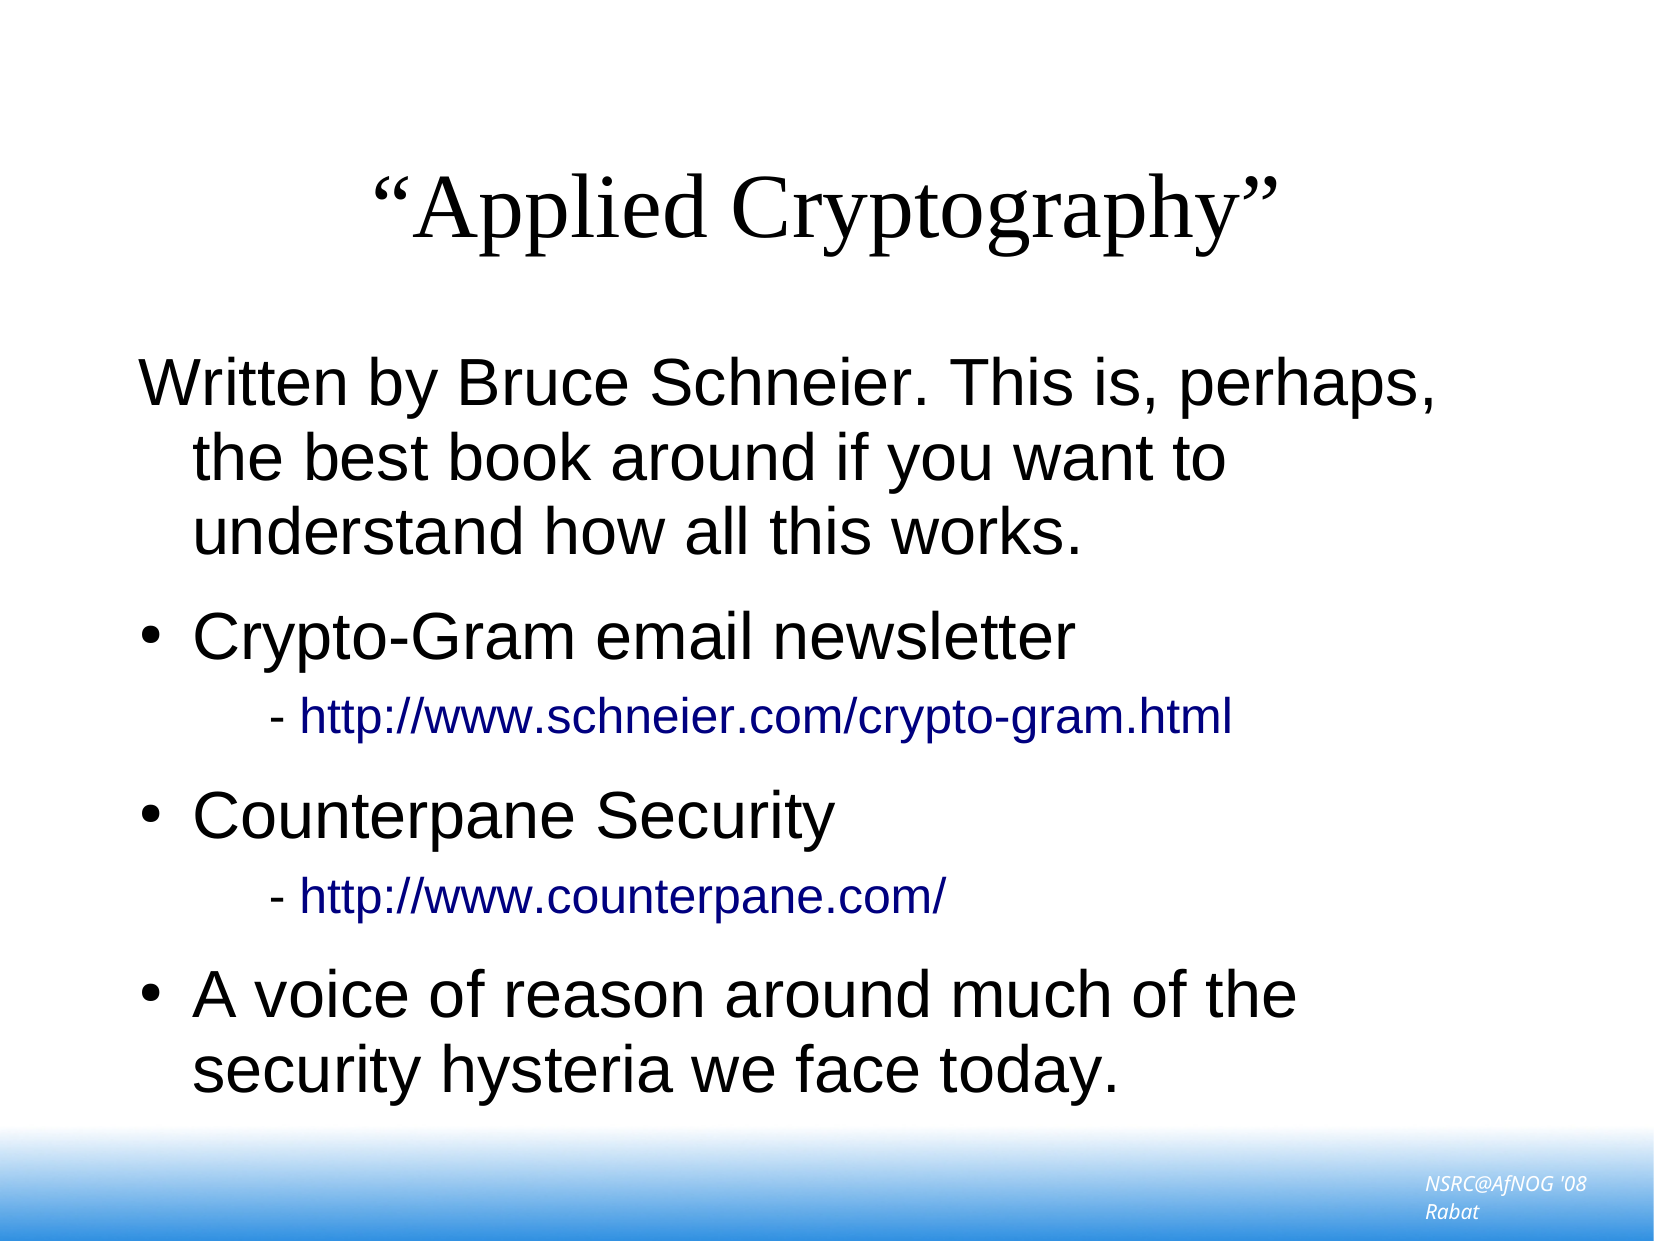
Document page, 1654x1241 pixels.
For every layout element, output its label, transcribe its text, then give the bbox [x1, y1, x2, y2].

title “Applied Cryptography” [121, 102, 1534, 310]
list Written by Bruce Schneier. This is, perhaps, the best book around if you want to understand how all this works. Crypto-Gram email newsletter - http://www.schneier.com/crypto-gram.html Counterpane Security - http://www.counterpane.com/ A voice of reason around much of the security hysteria we face today. [121, 344, 1534, 1127]
picture [0, 1124, 1654, 1241]
